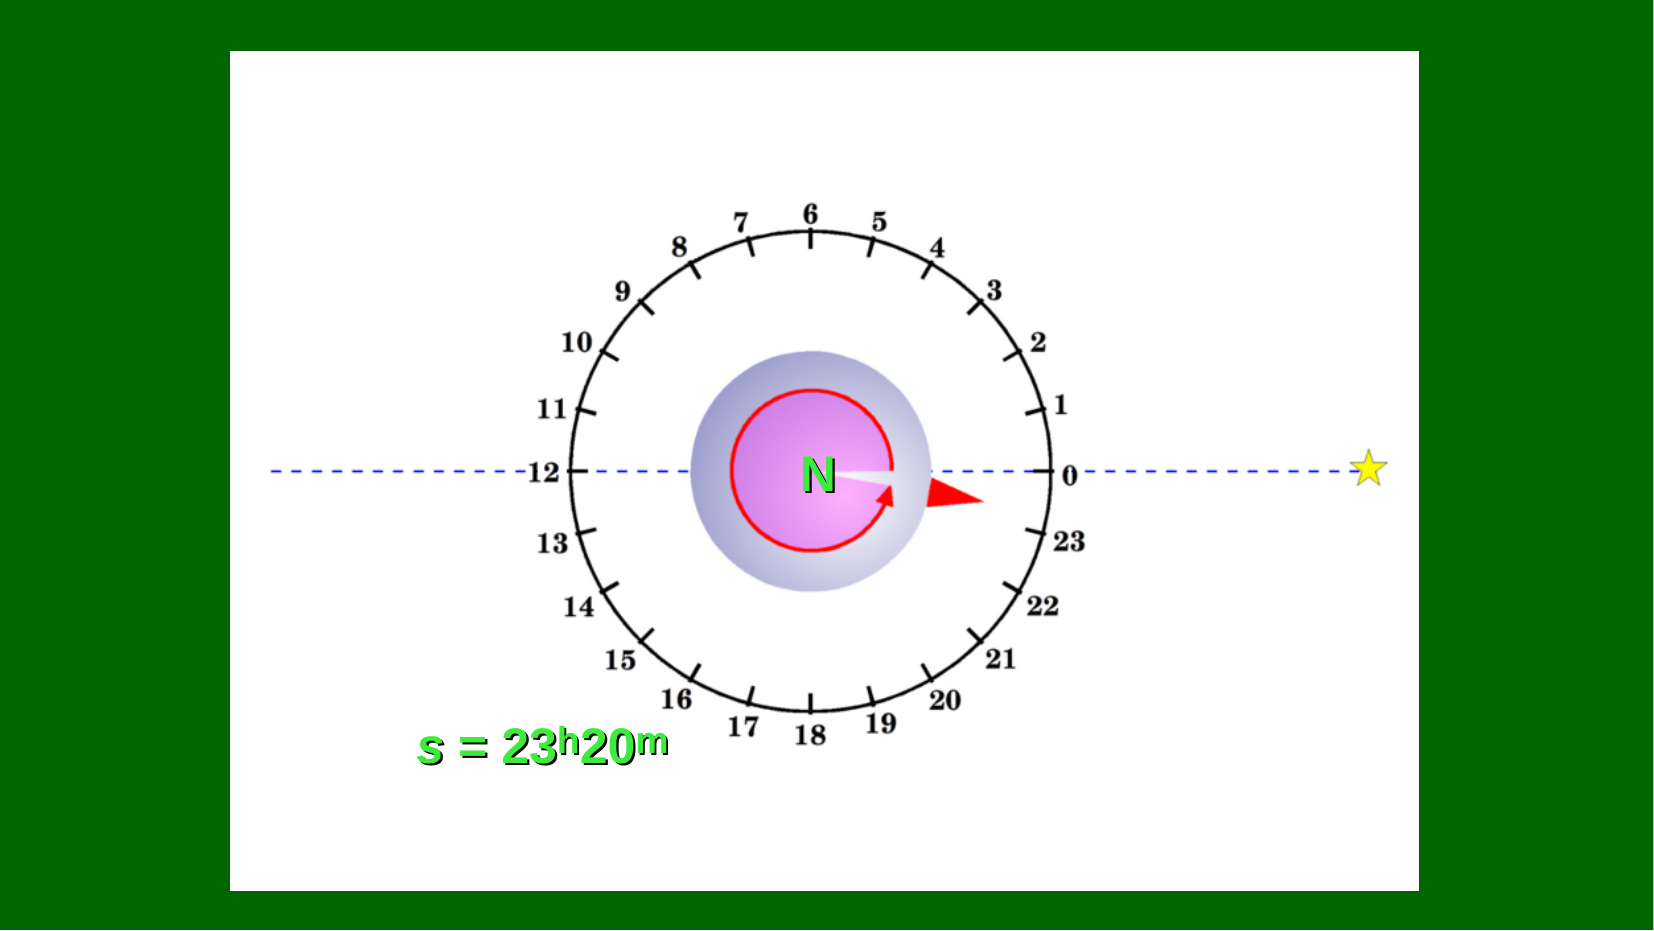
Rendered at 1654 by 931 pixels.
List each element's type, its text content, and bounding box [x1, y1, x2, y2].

text_box s = 23h20m [401, 710, 684, 782]
text_box N [784, 438, 851, 510]
picture [230, 51, 1419, 892]
